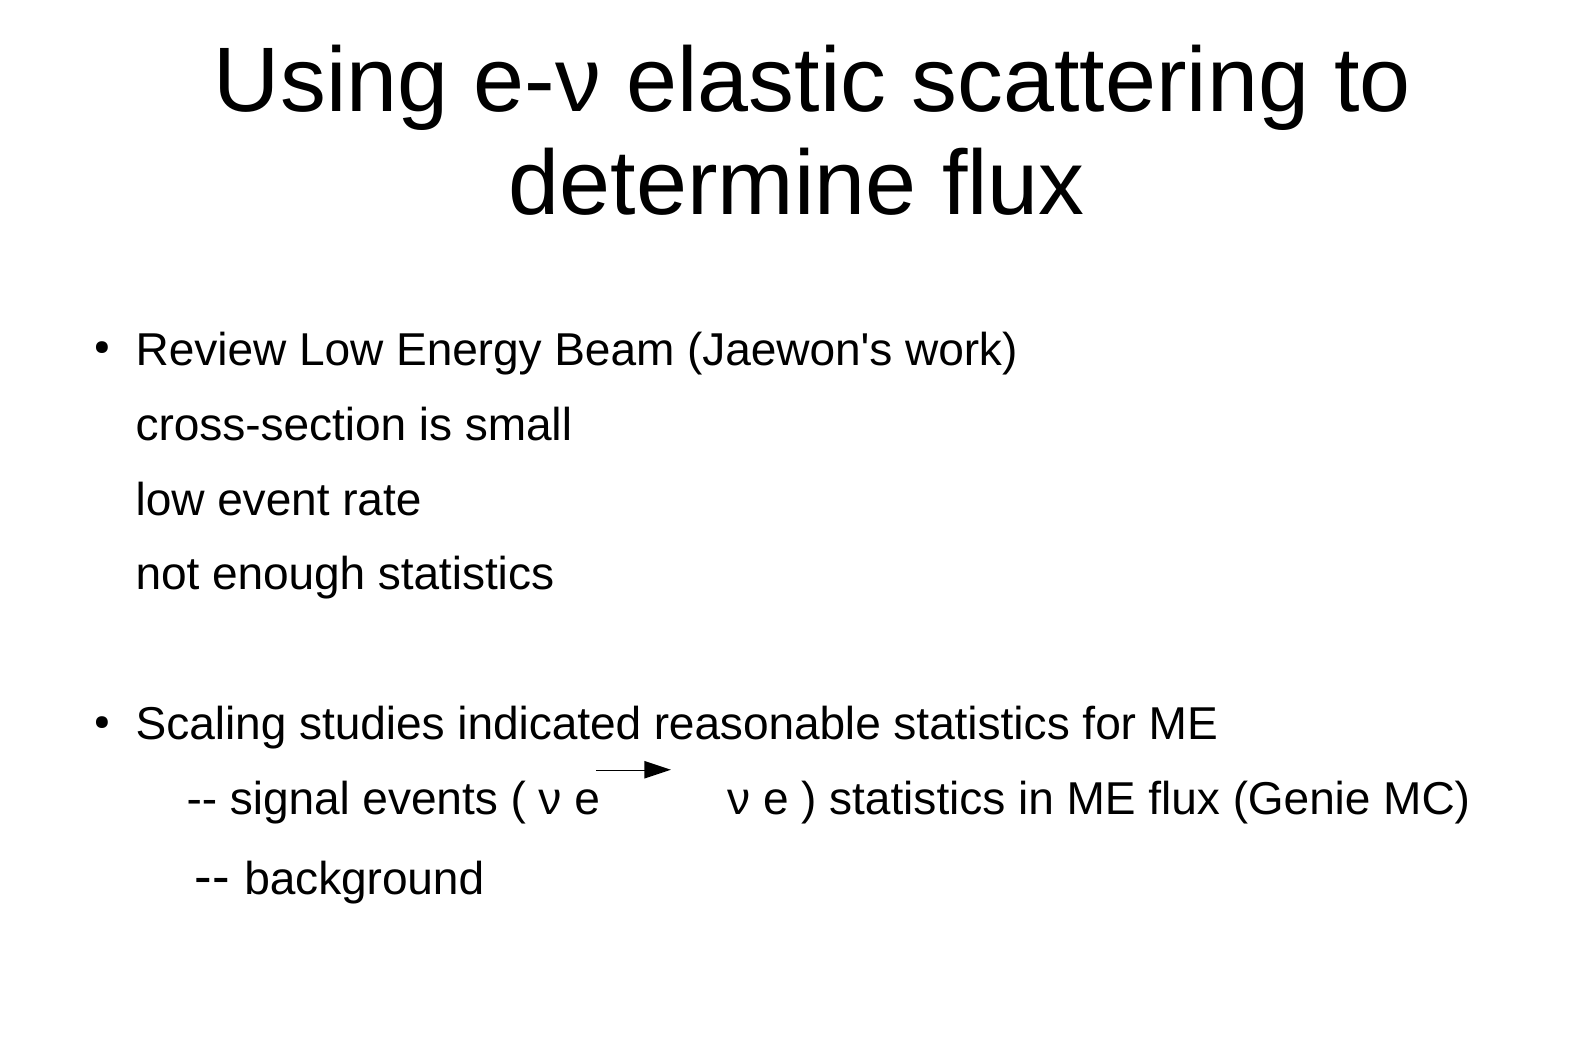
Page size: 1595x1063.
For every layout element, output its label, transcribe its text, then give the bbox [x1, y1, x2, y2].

list Review Low Energy Beam (Jaewon's work) cross-section is small low event rate not enough statistics Scaling studies indicated reasonable statistics for ME -- signal events ( ν e ν e ) statistics in ME flux (Genie MC) -- background [79, 248, 1515, 951]
title Using e-ν elastic scattering to determine flux [79, 28, 1515, 234]
